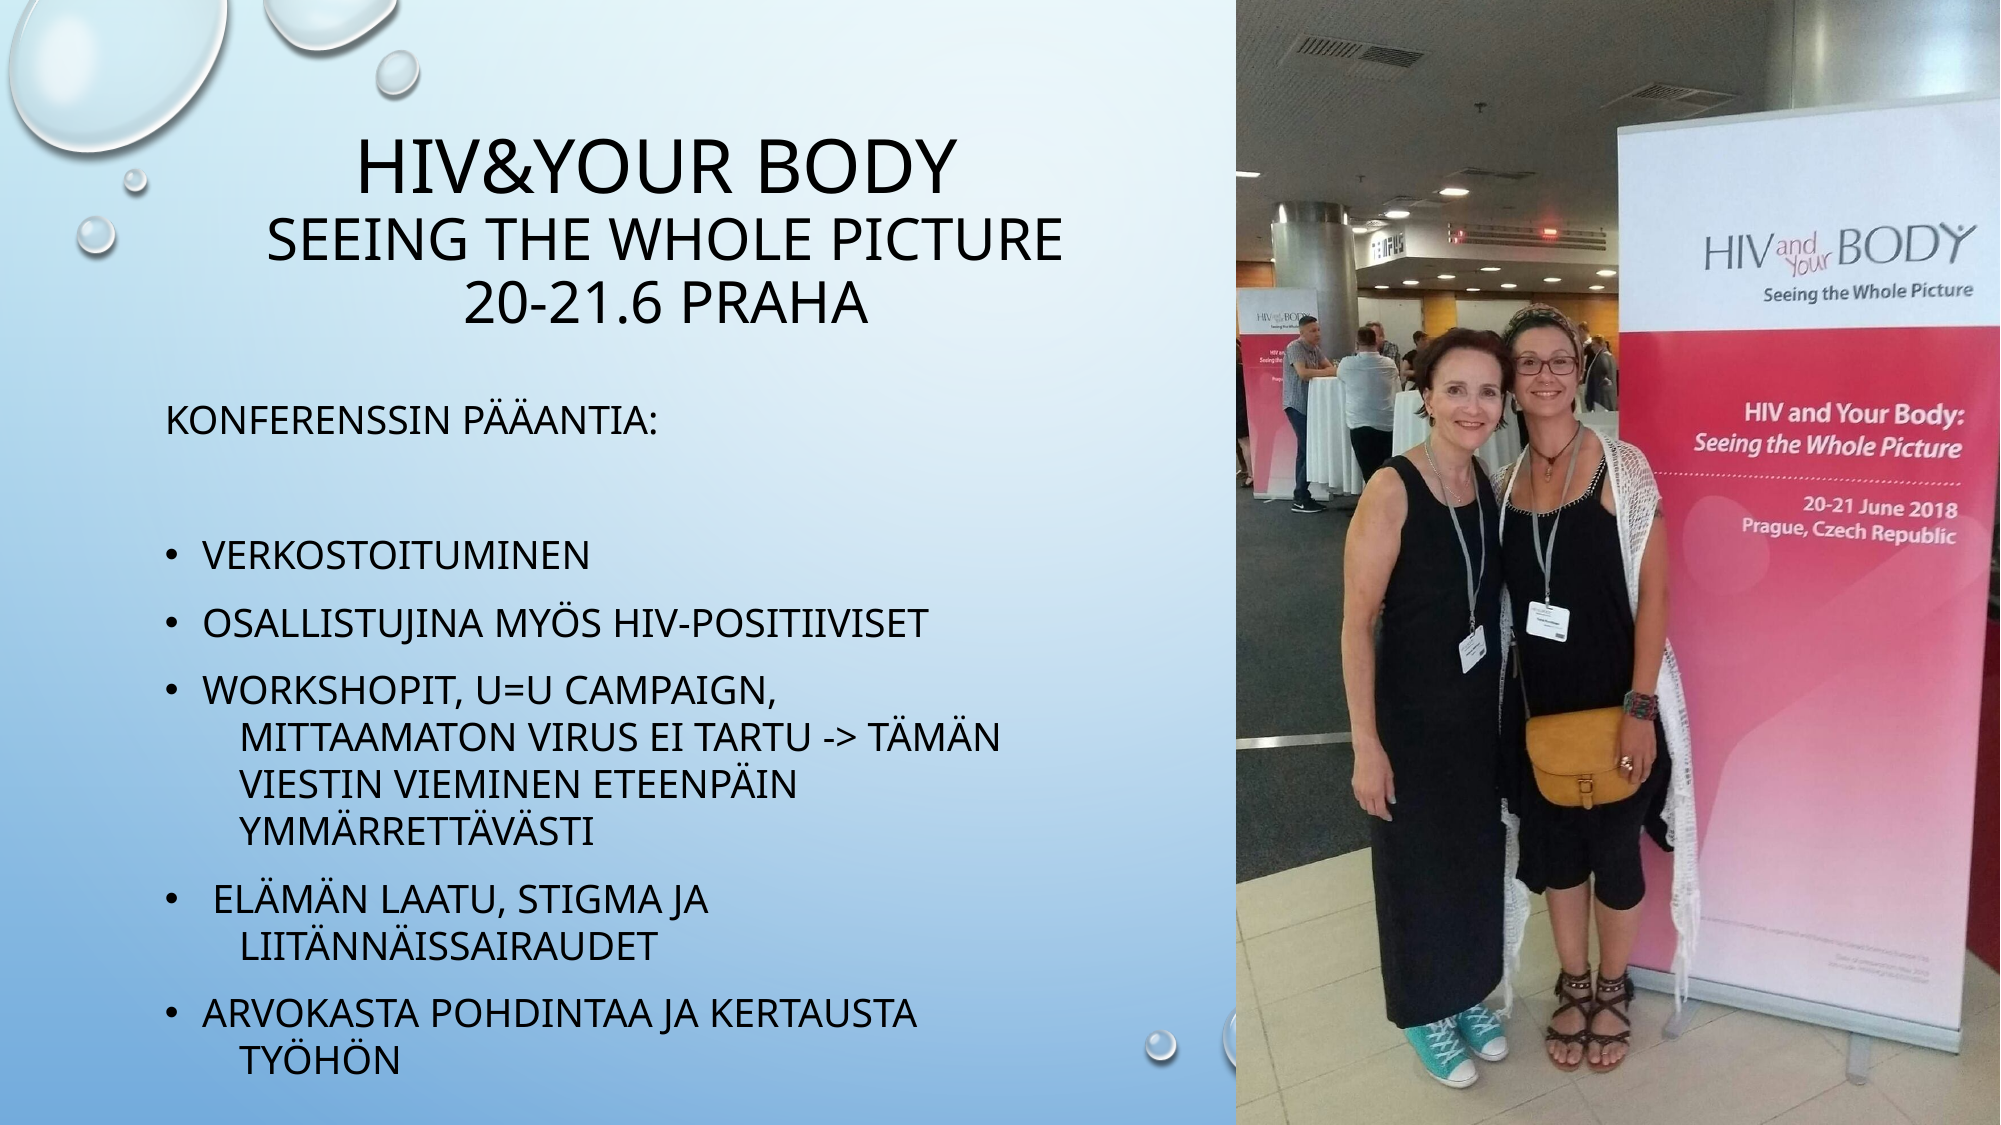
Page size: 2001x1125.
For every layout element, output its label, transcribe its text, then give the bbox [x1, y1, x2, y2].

picture [1236, 0, 2000, 1125]
list Konferenssin pääantia: Verkostoituminen Osallistujina myös HIV-positiiviset workshopit, U=U campaign, mittaamaton virus ei tartu -> tämän viestin vieminen eteenpäin ymmärrettävästi elämän laatu, stigma ja liitännäissairaudet Arvokasta pohdintaa ja kertausta työhön [149, 388, 1032, 1091]
title HIV&Your BODY Seeing the whole picture 20-21.6 Praha [149, 101, 1183, 364]
